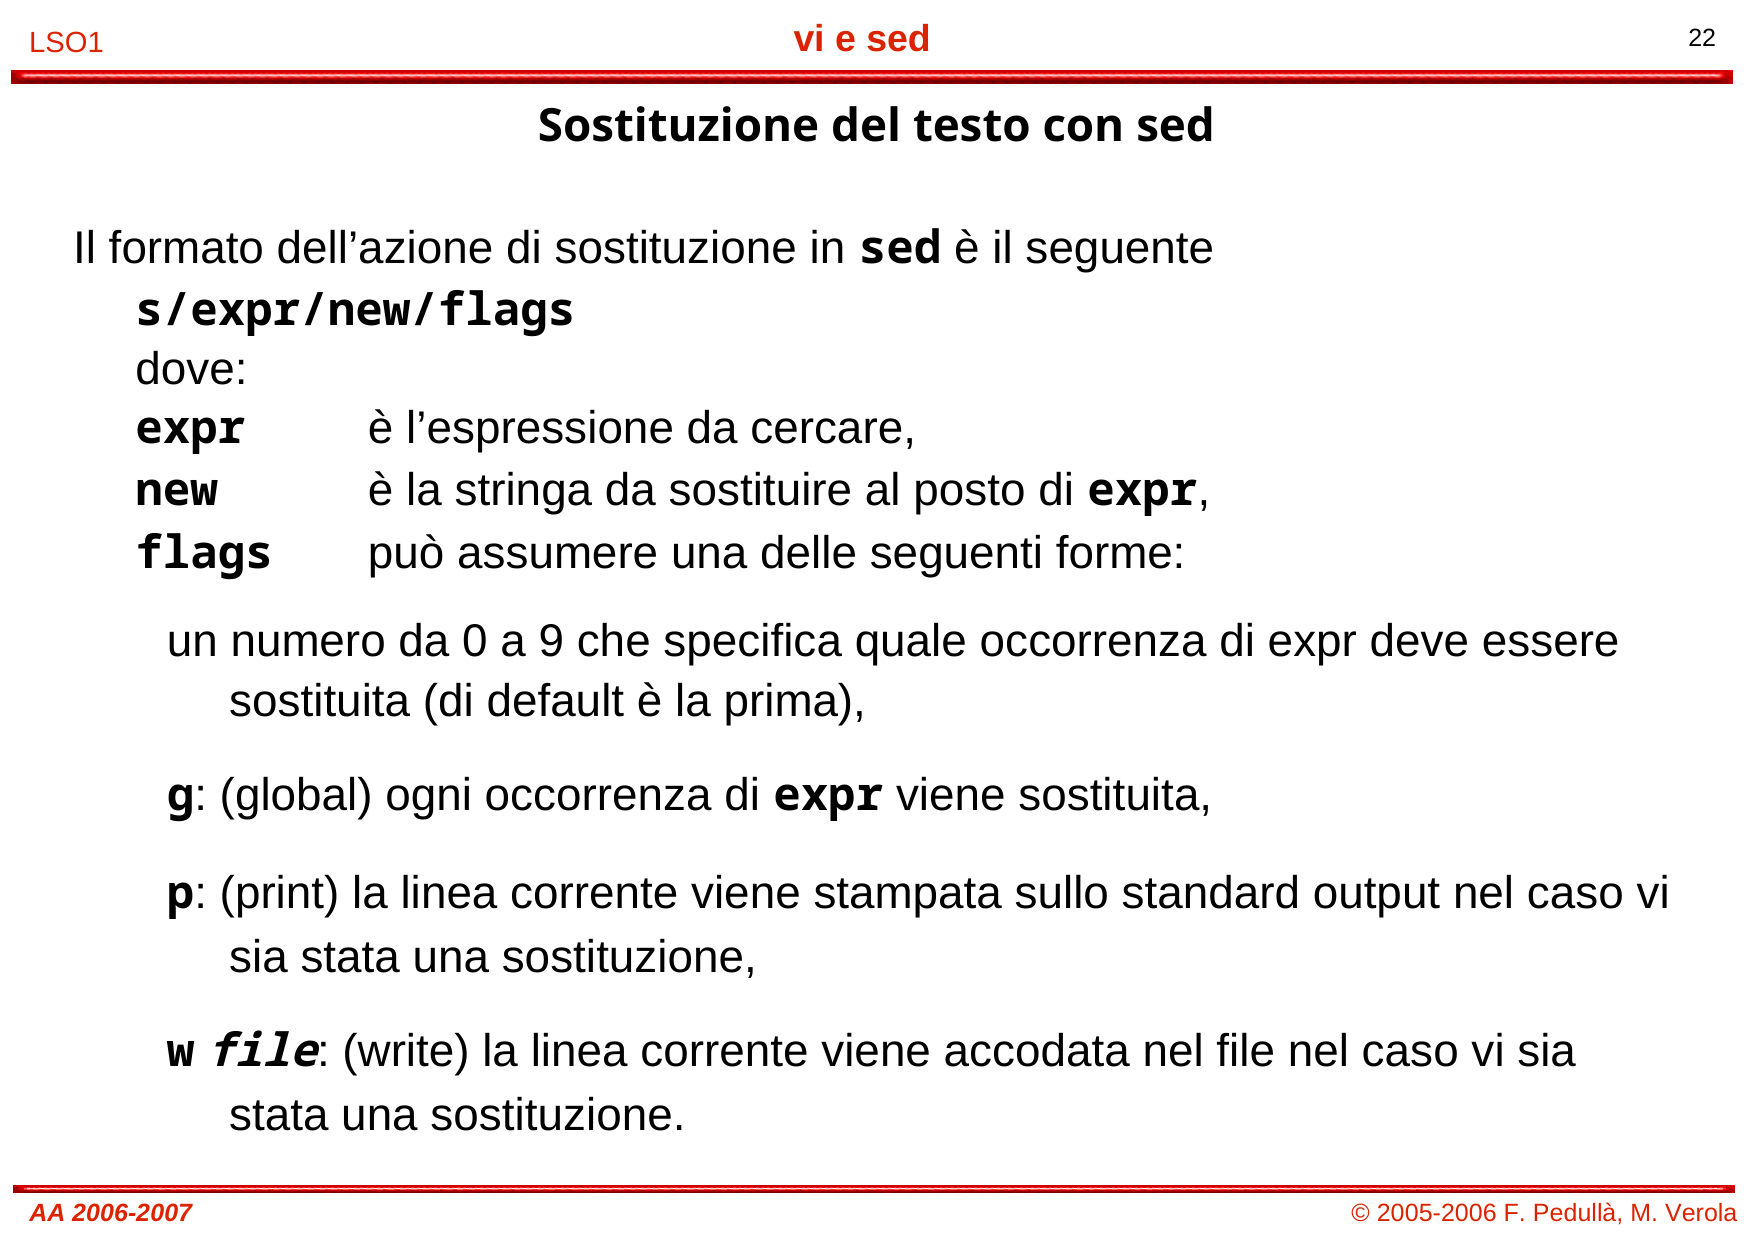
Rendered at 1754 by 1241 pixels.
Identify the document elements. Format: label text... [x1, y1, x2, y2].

picture [13, 1185, 1735, 1193]
title Sostituzione del testo con sed [363, 78, 1390, 174]
list Il formato dell’azione di sostituzione in sed è il seguente s/expr/new/flags dove: expr è l’espressione da cercare, new è la stringa da sostituire al posto di expr, flags può assumere una delle seguenti forme: un numero da 0 a 9 che specifica quale occorrenza di expr deve essere sostituita (di default è la prima), g: (global) ogni occorrenza di expr viene sostituita, p: (print) la linea corrente viene stampata sullo standard output nel caso vi sia stata una sostituzione, w file: (write) la linea corrente viene accodata nel file nel caso vi sia stata una sostituzione. [58, 206, 1696, 1146]
picture [11, 70, 1733, 84]
